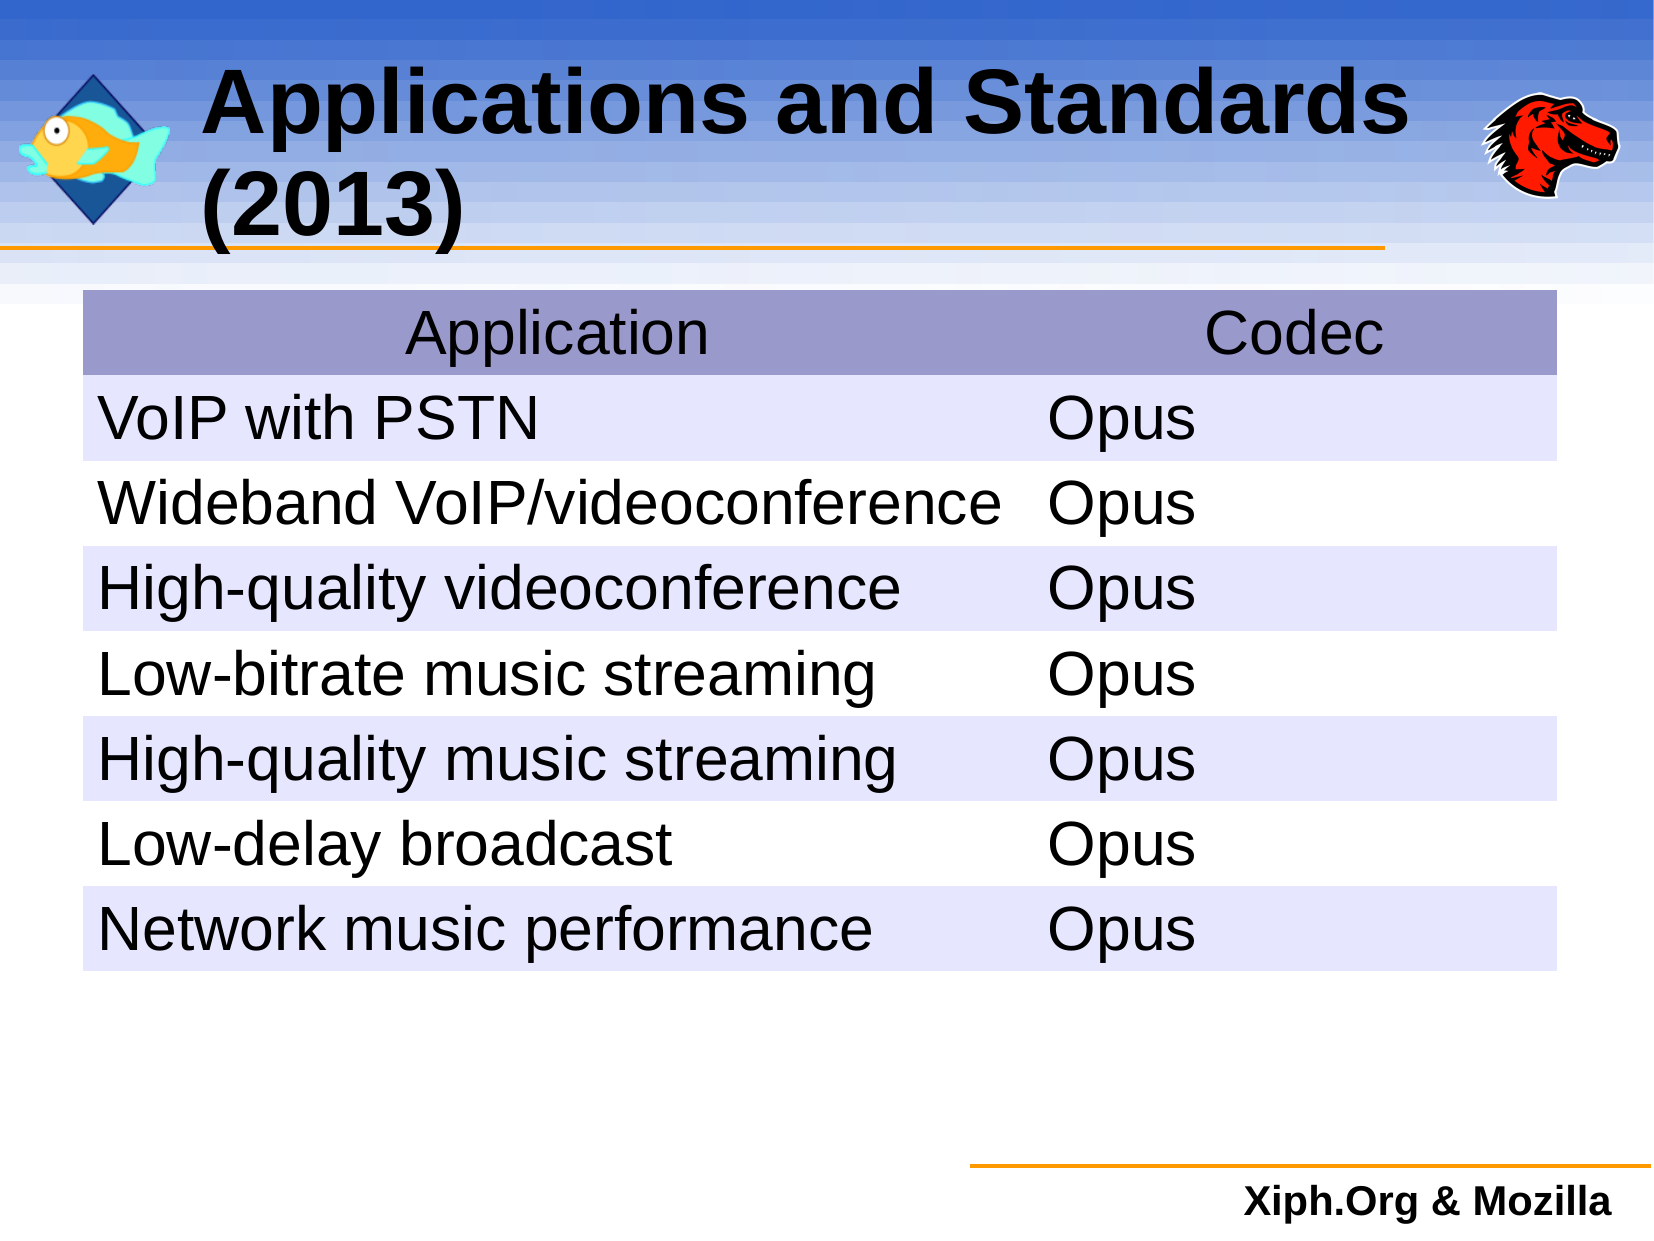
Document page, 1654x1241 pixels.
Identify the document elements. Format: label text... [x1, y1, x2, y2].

table_cell Opus [1033, 801, 1557, 886]
table_cell Opus [1033, 886, 1557, 971]
table_cell Network music performance [83, 886, 1033, 971]
table_cell Low-delay broadcast [83, 801, 1033, 886]
table_cell High-quality music streaming [83, 716, 1033, 801]
table_cell Wideband VoIP/videoconference [83, 461, 1033, 546]
table_cell Opus [1033, 716, 1557, 801]
table_cell Opus [1033, 631, 1557, 716]
table_header Application [83, 290, 1033, 375]
title Applications and Standards (2013) [200, 49, 1571, 257]
table_cell Opus [1033, 375, 1557, 461]
picture [0, 0, 1654, 1241]
table_cell High-quality videoconference [83, 546, 1033, 631]
table_cell Opus [1033, 546, 1557, 631]
table_cell VoIP with PSTN [83, 375, 1033, 461]
table_header Codec [1033, 290, 1557, 375]
table_cell Low-bitrate music streaming [83, 631, 1033, 716]
table_cell Opus [1033, 461, 1557, 546]
